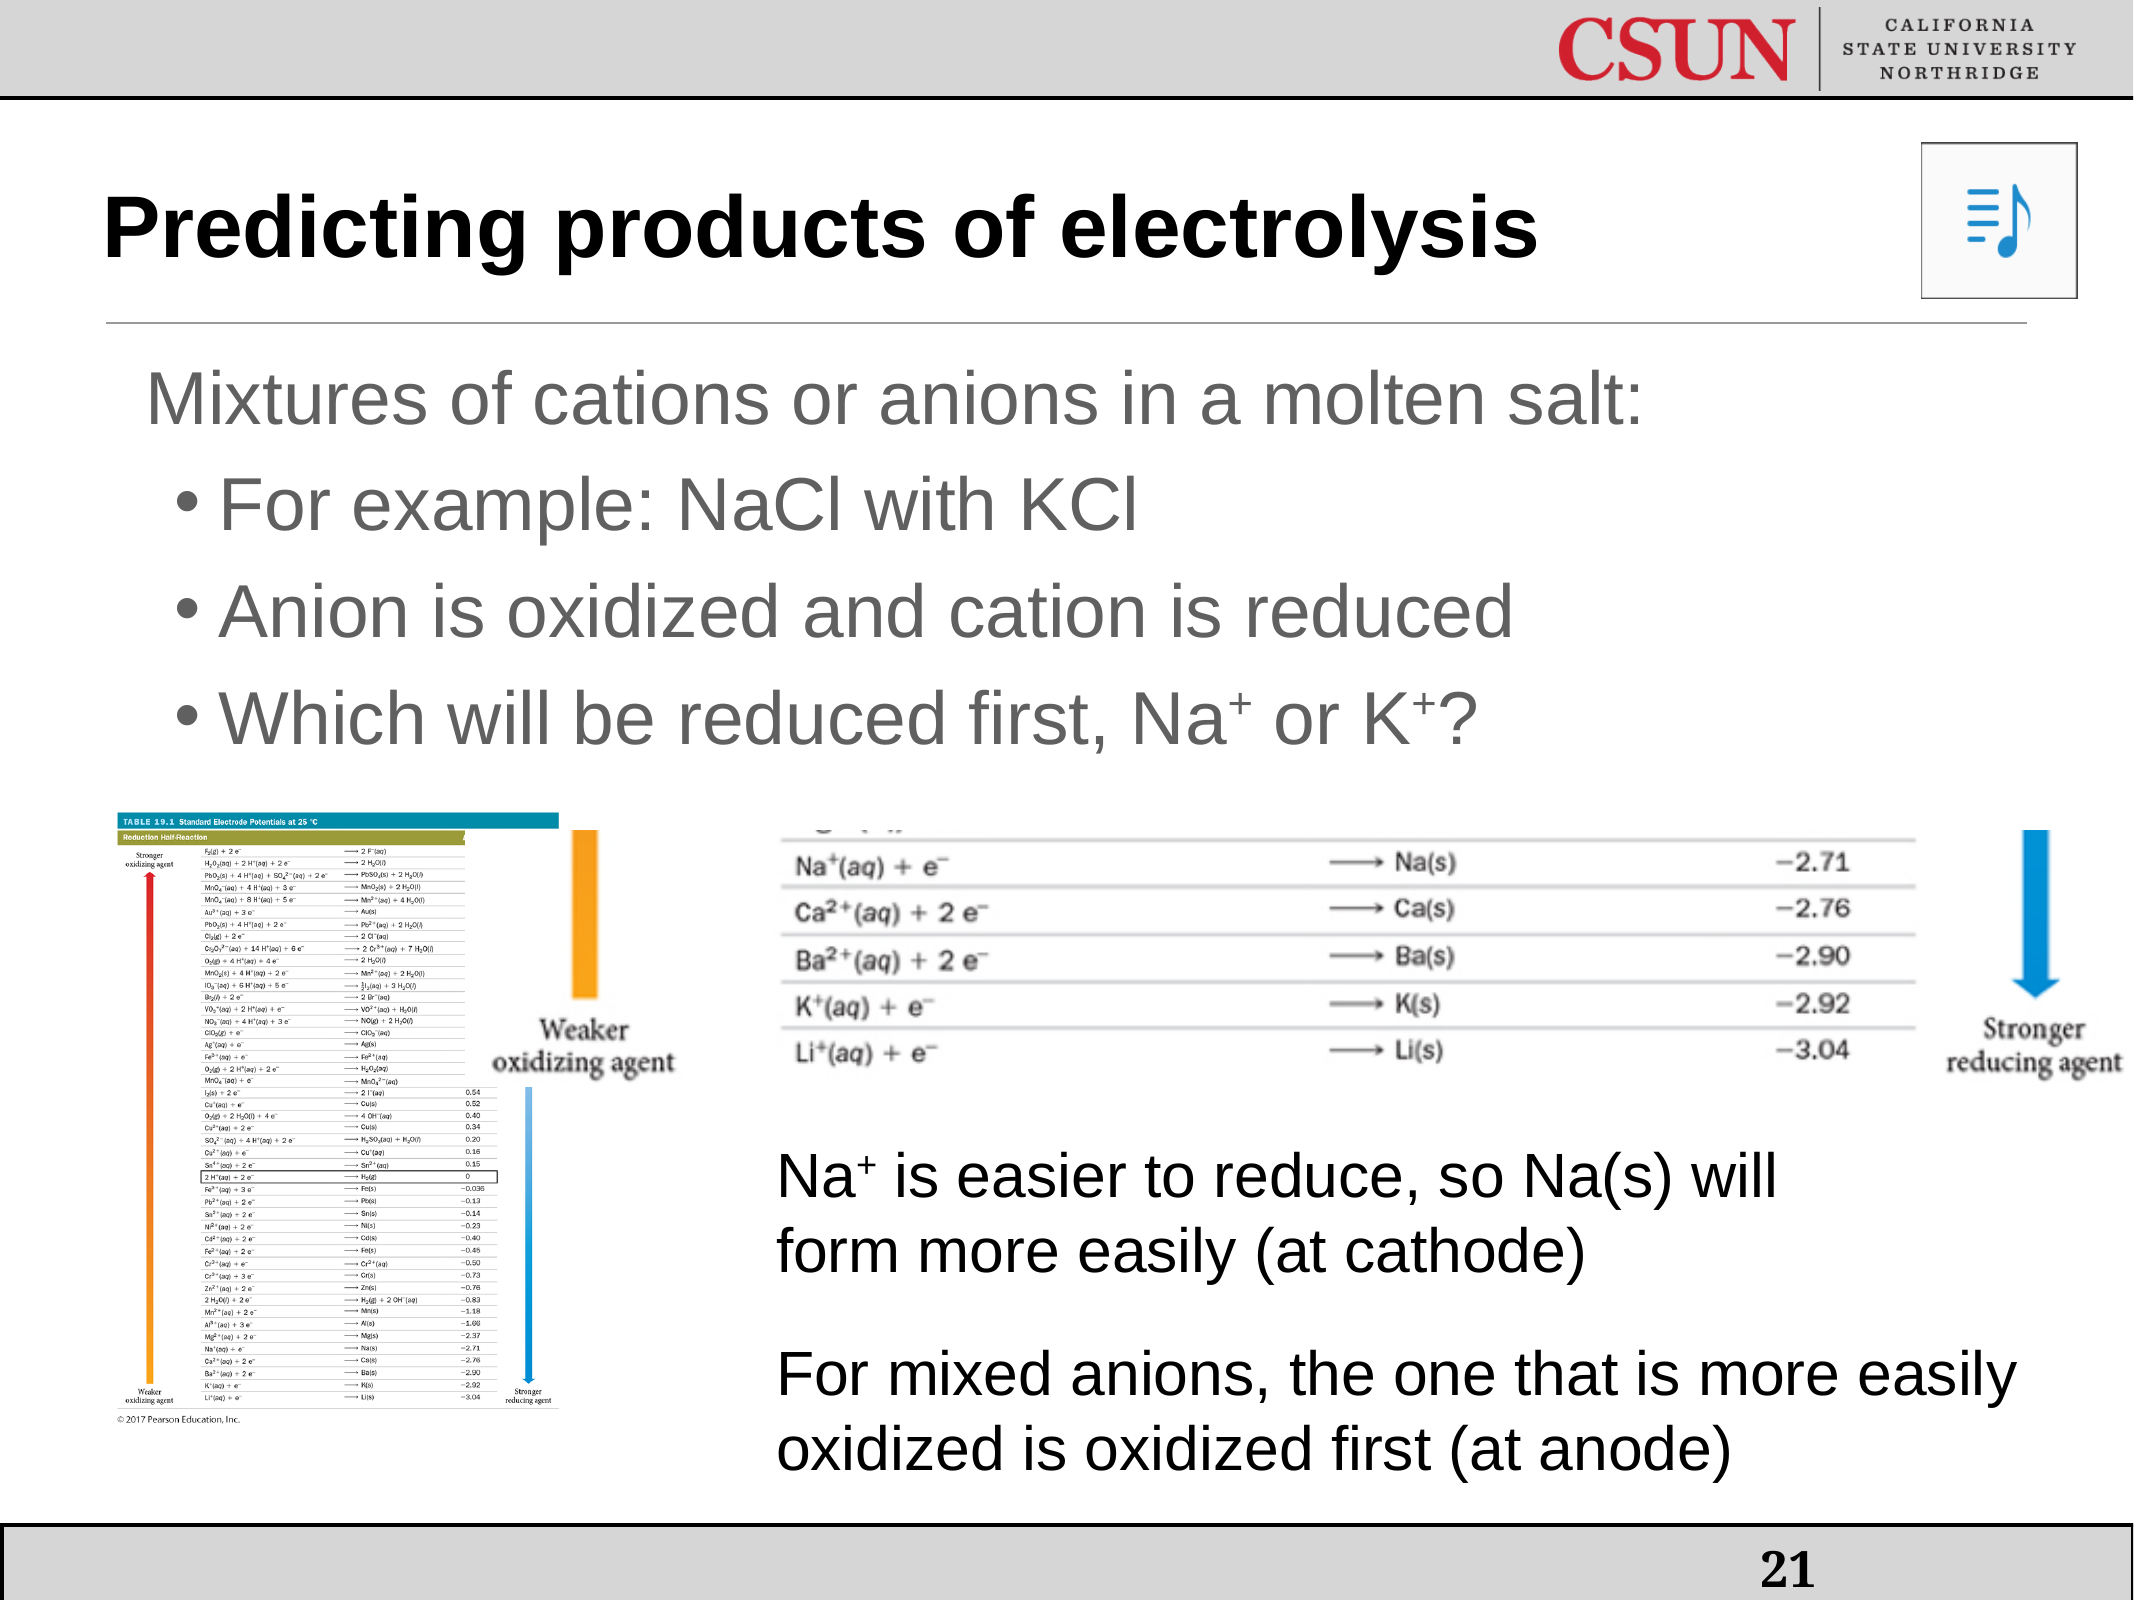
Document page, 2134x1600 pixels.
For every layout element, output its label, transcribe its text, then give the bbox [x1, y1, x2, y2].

text_box Na+ is easier to reduce, so Na(s) will form more easily (at cathode) [767, 1126, 1891, 1294]
picture [1559, 7, 2076, 91]
text_box [1920, 141, 2079, 301]
picture [111, 806, 2134, 1428]
title Predicting products of electrolysis [93, 104, 2040, 284]
text_box For mixed anions, the one that is more easily oxidized is oxidized first (at anode) [767, 1324, 2101, 1492]
list Mixtures of cations or anions in a molten salt: For example: NaCl with KCl Anion is oxidized and cation is reduced Which will be reduced first, Na+ or K+? [93, 340, 1933, 795]
